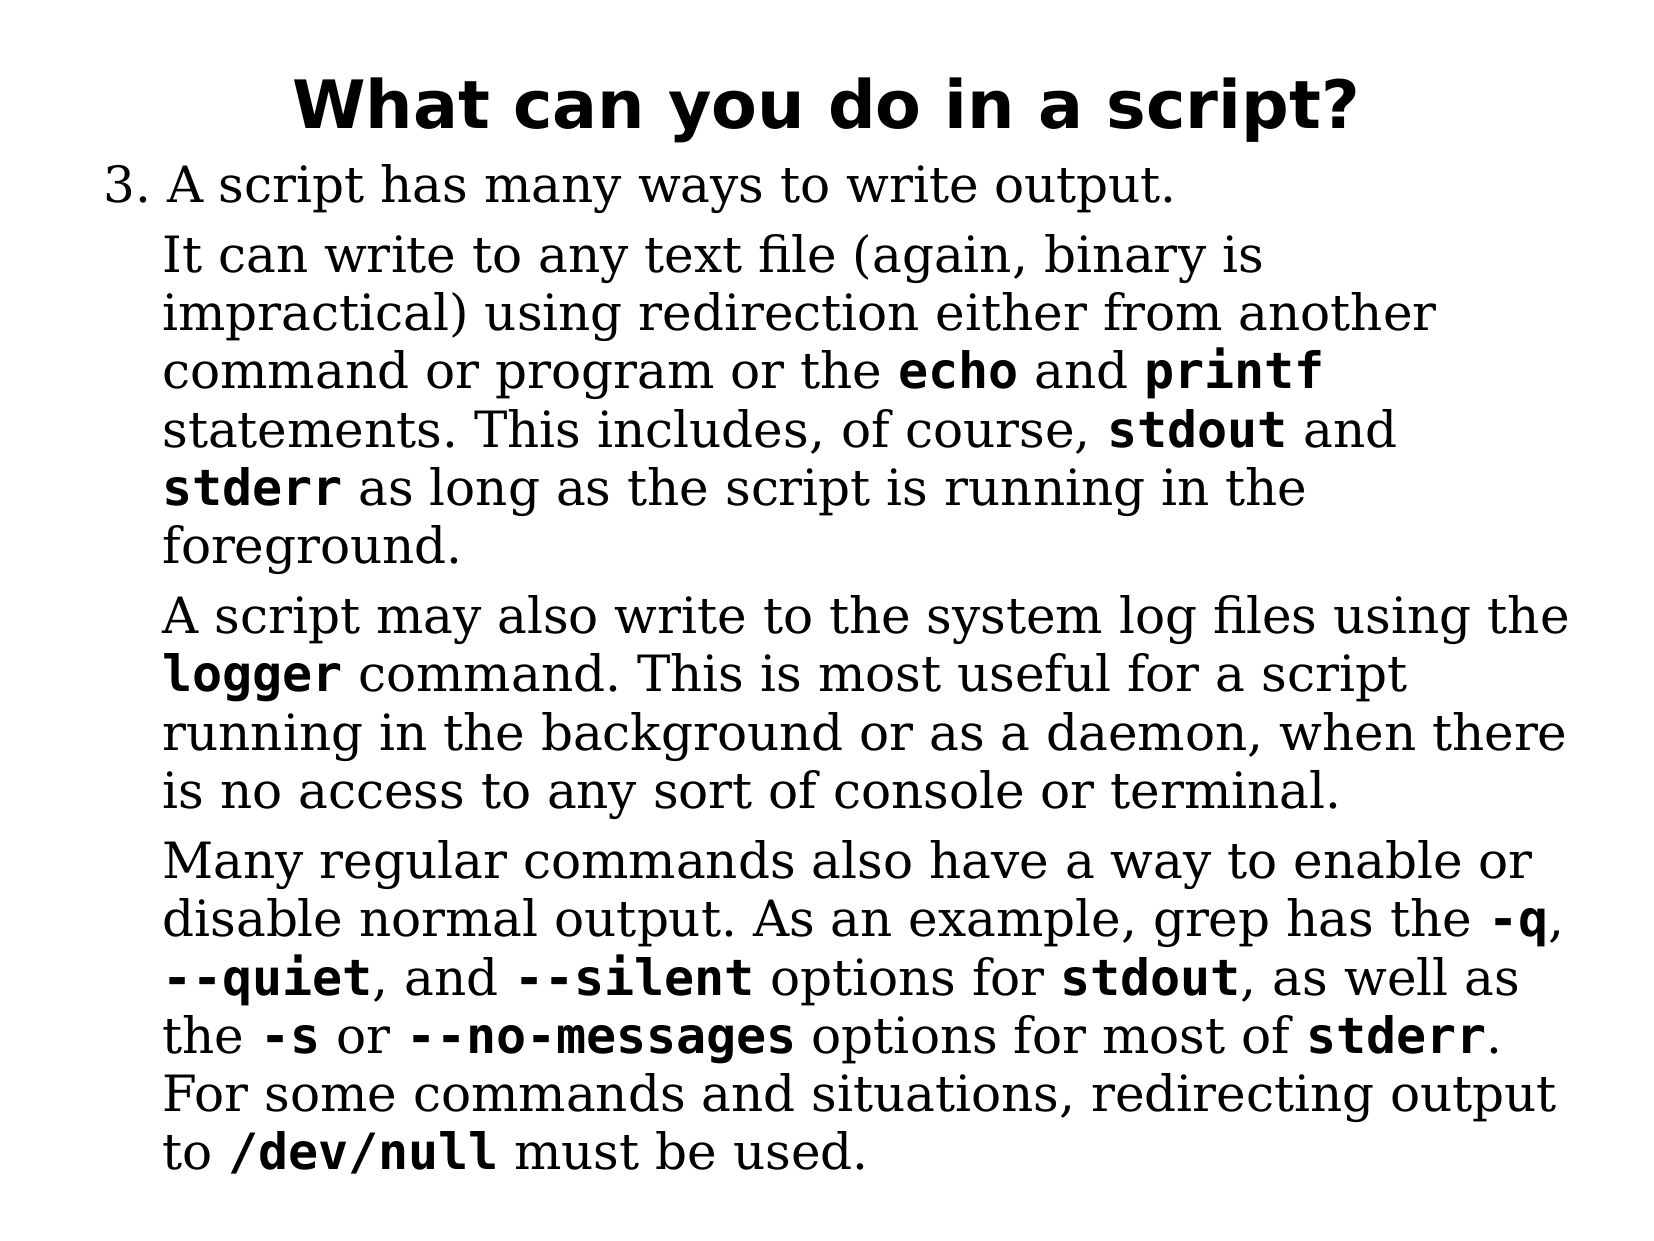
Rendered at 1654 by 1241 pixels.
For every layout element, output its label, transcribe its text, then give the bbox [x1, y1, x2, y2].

text_box What can you do in a script? 3. A script has many ways to write output. It can write to any text file (again, binary is impractical) using redirection either from another command or program or the echo and printf statements. This includes, of course, stdout and stderr as long as the script is running in the foreground. A script may also write to the system log files using the logger command. This is most useful for a script running in the background or as a daemon, when there is no access to any sort of console or terminal. Many regular commands also have a way to enable or disable normal output. As an example, grep has the -q, --quiet, and --silent options for stdout, as well as the -s or --no-messages options for most of stderr. For some commands and situations, redirecting output to /dev/null must be used. [59, 59, 1595, 1189]
